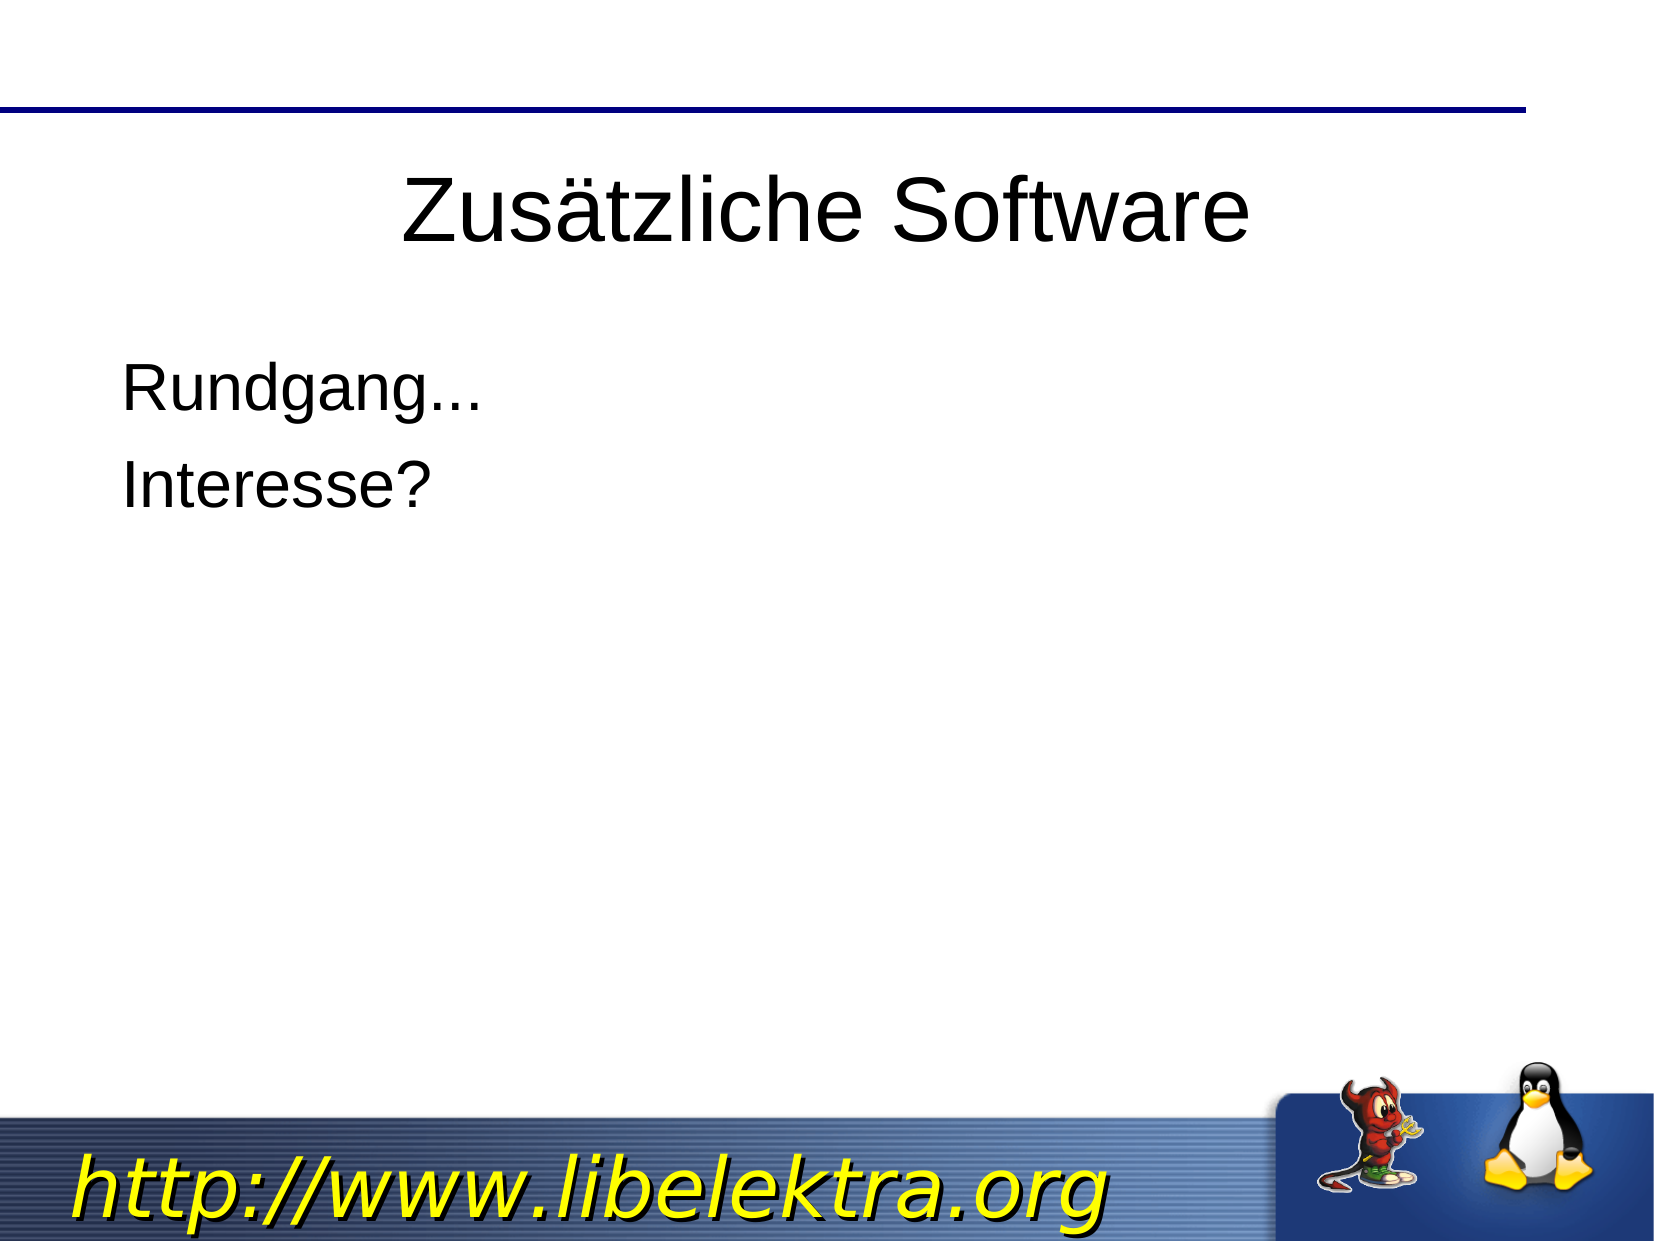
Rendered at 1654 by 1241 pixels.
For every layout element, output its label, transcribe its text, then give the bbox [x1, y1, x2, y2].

list Rundgang... Interesse? [121, 344, 1534, 1127]
picture [0, 1061, 1654, 1241]
title Zusätzliche Software [121, 102, 1534, 311]
